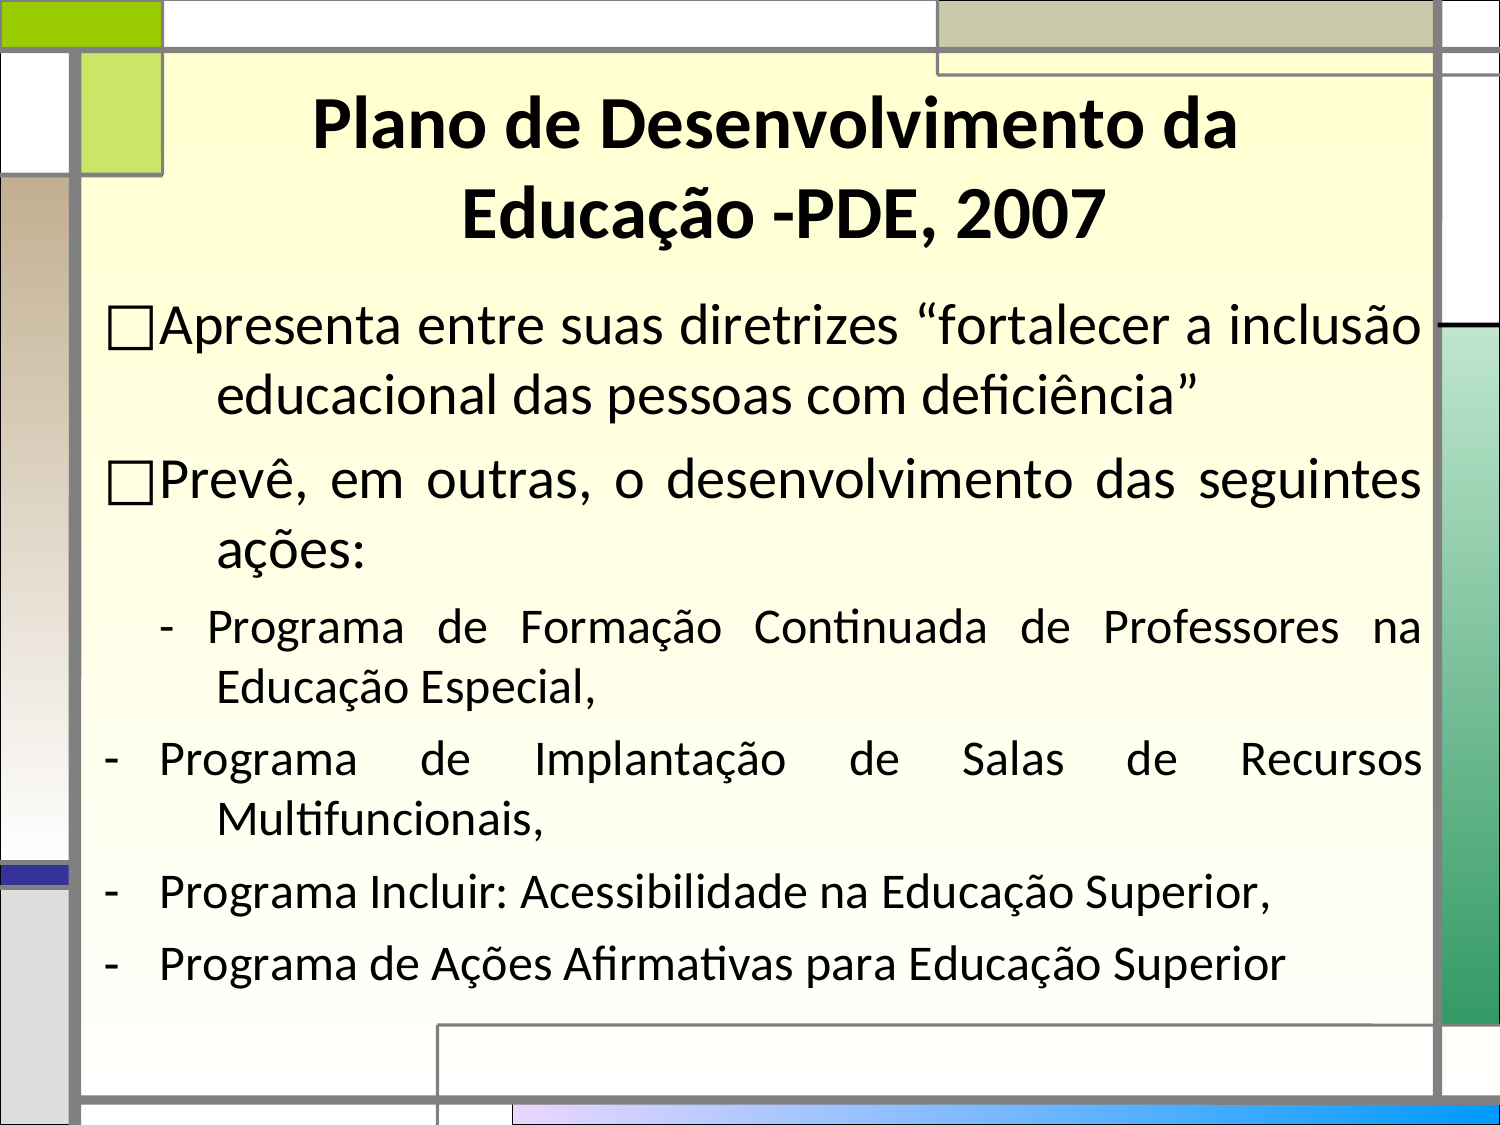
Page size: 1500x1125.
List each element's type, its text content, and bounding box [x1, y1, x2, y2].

list Apresenta entre suas diretrizes “fortalecer a inclusão educacional das pessoas com deficiência” Prevê, em outras, o desenvolvimento das seguintes ações: - Programa de Formação Continuada de Professores na Educação Especial, Programa de Implantação de Salas de Recursos Multifuncionais, Programa Incluir: Acessibilidade na Educação Superior, Programa de Ações Afirmativas para Educação Superior [88, 278, 1439, 1022]
title Plano de Desenvolvimento da Educação -PDE, 2007 [147, 66, 1423, 254]
